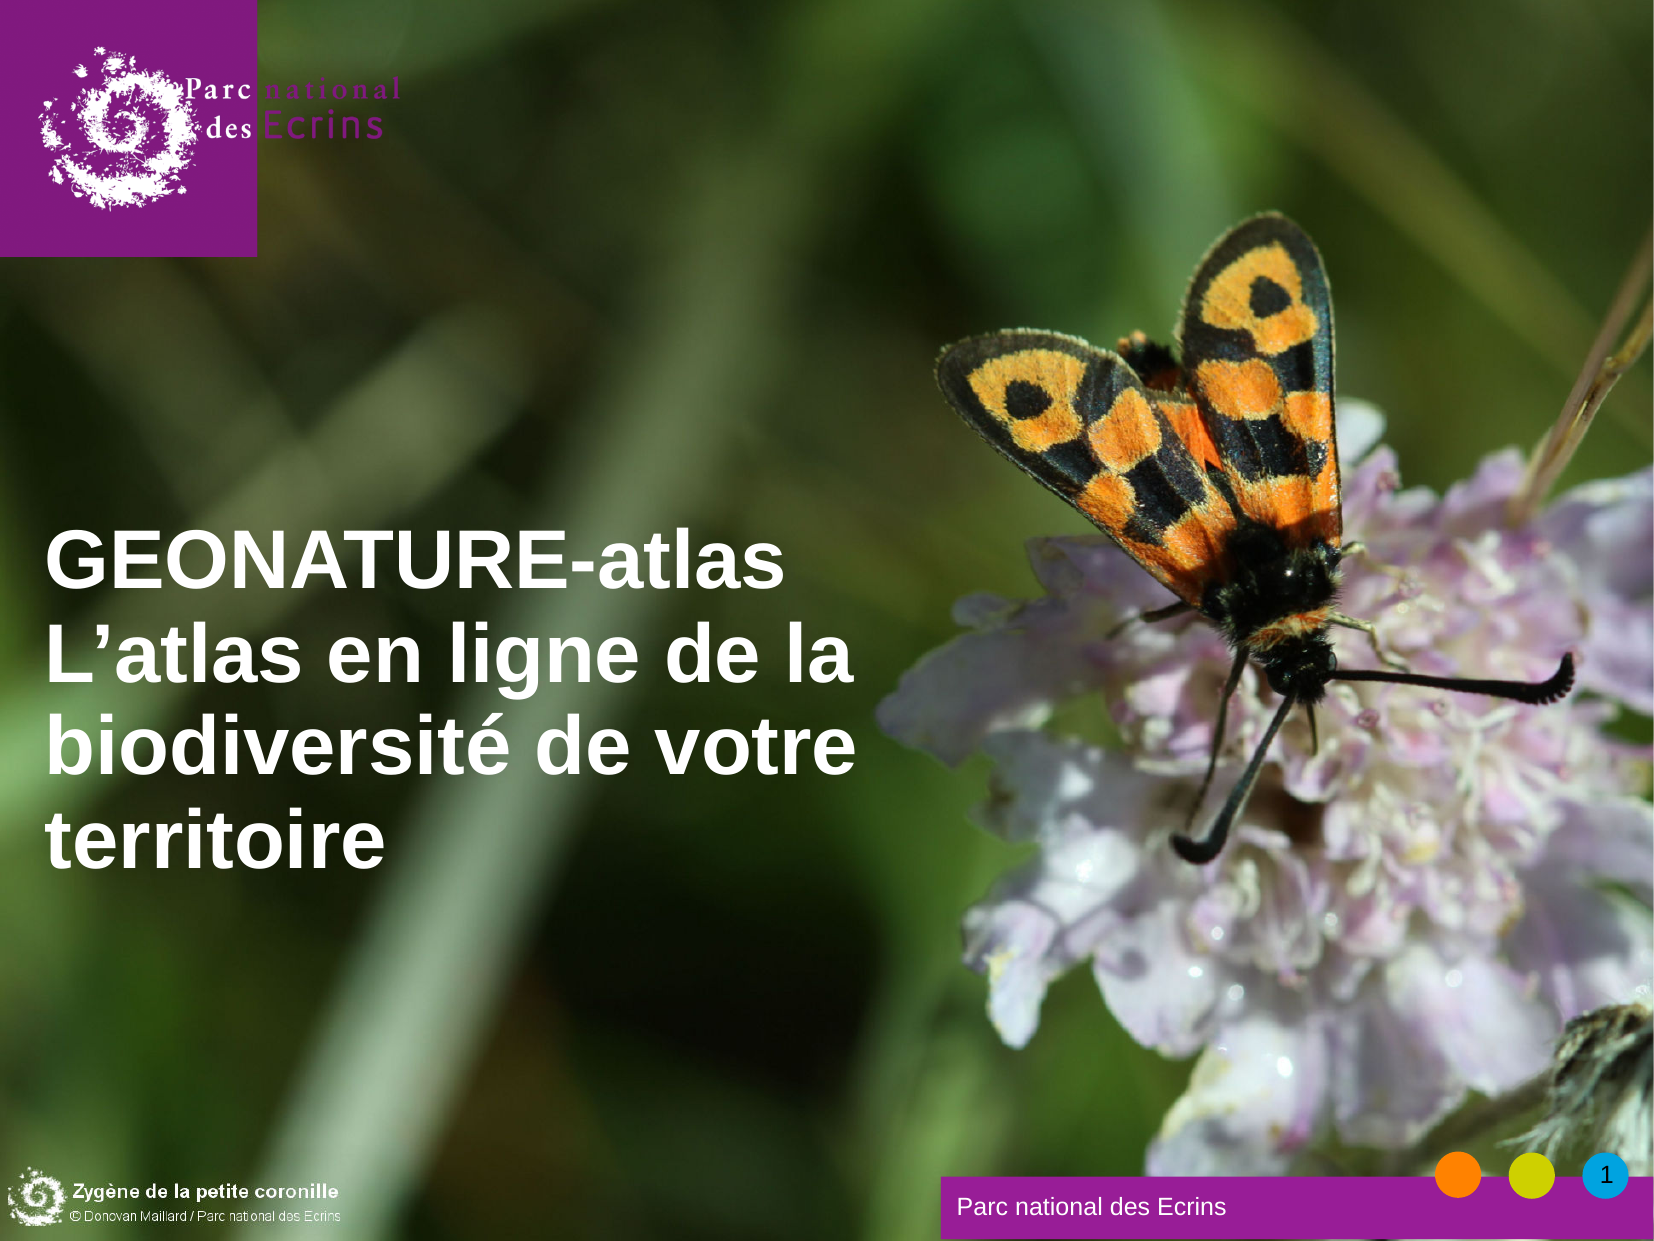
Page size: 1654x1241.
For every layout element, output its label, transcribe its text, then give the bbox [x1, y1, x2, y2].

title GEONATURE-atlas L’atlas en ligne de la biodiversité de votre territoire [0, 513, 1134, 886]
picture [0, 0, 1654, 1241]
